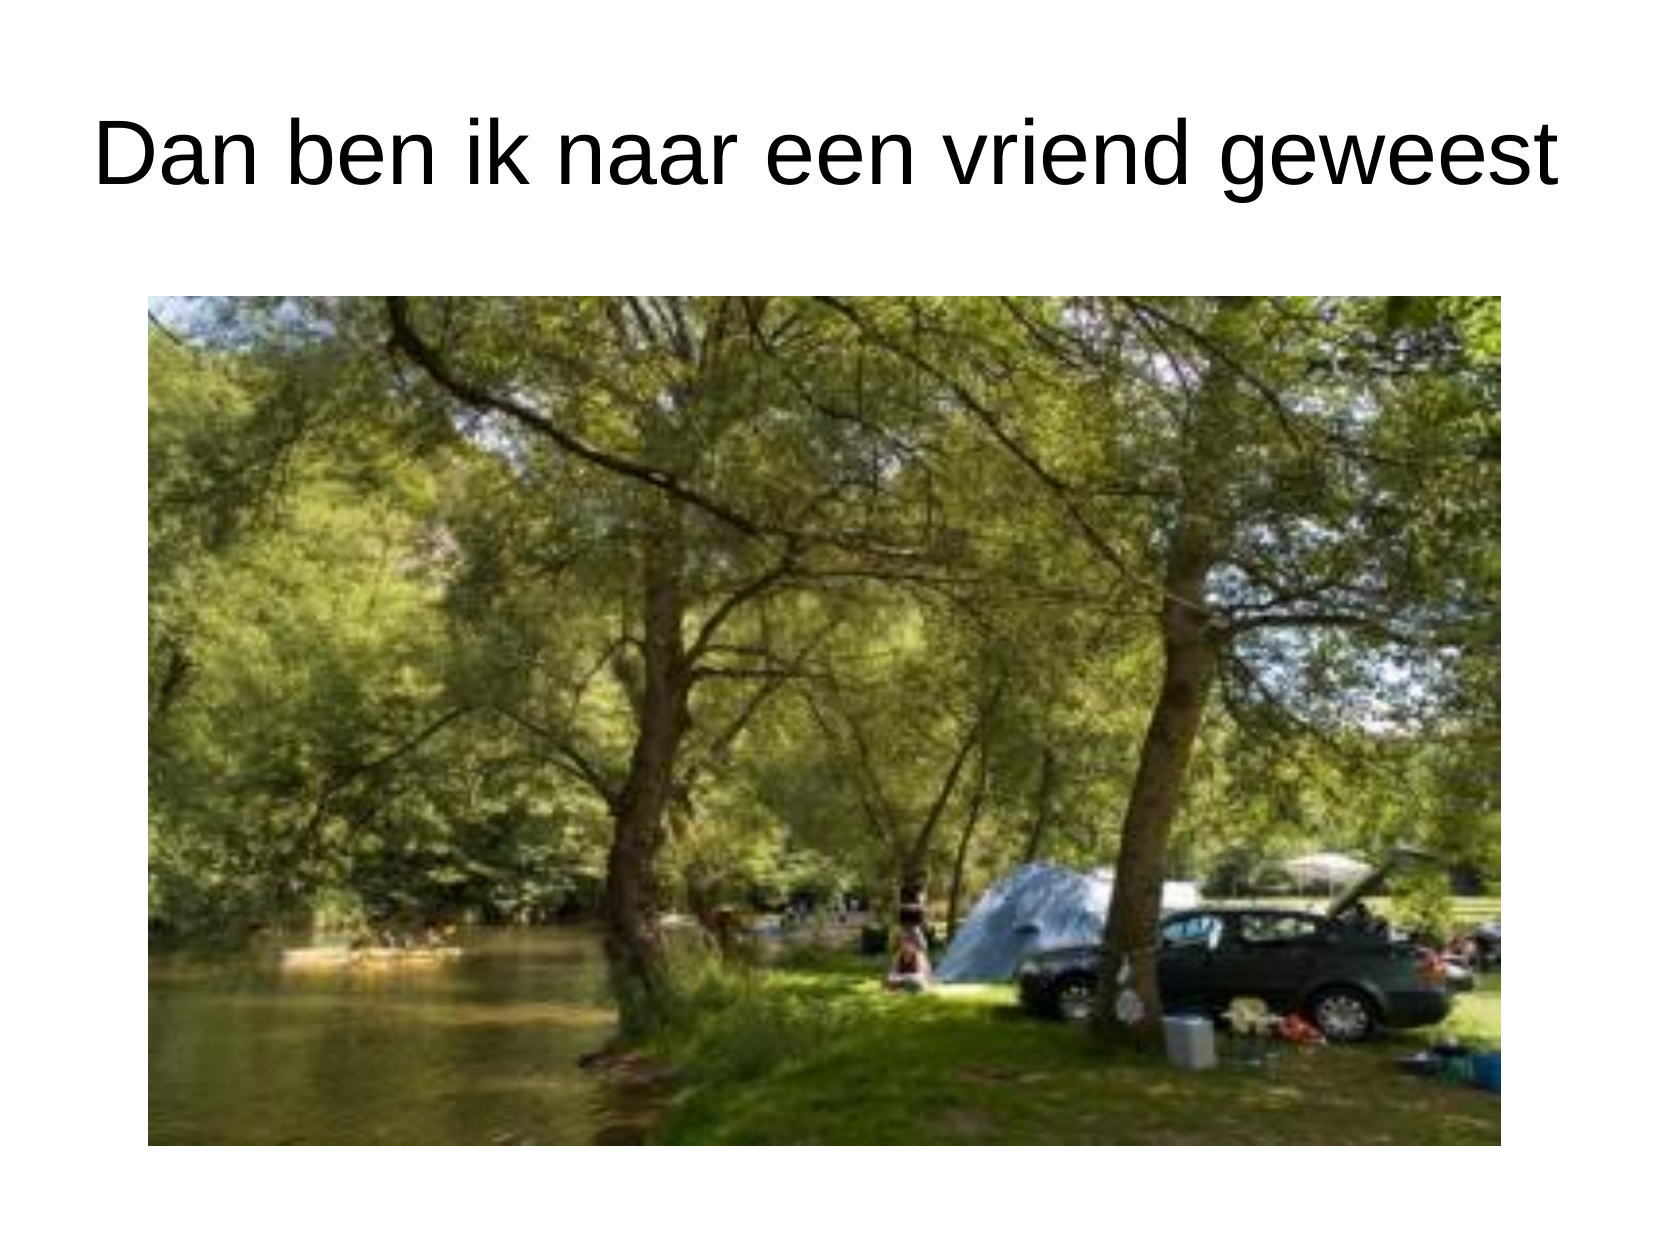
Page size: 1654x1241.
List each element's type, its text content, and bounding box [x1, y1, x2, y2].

picture [148, 296, 1501, 1146]
title Dan ben ik naar een vriend geweest [82, 49, 1571, 257]
